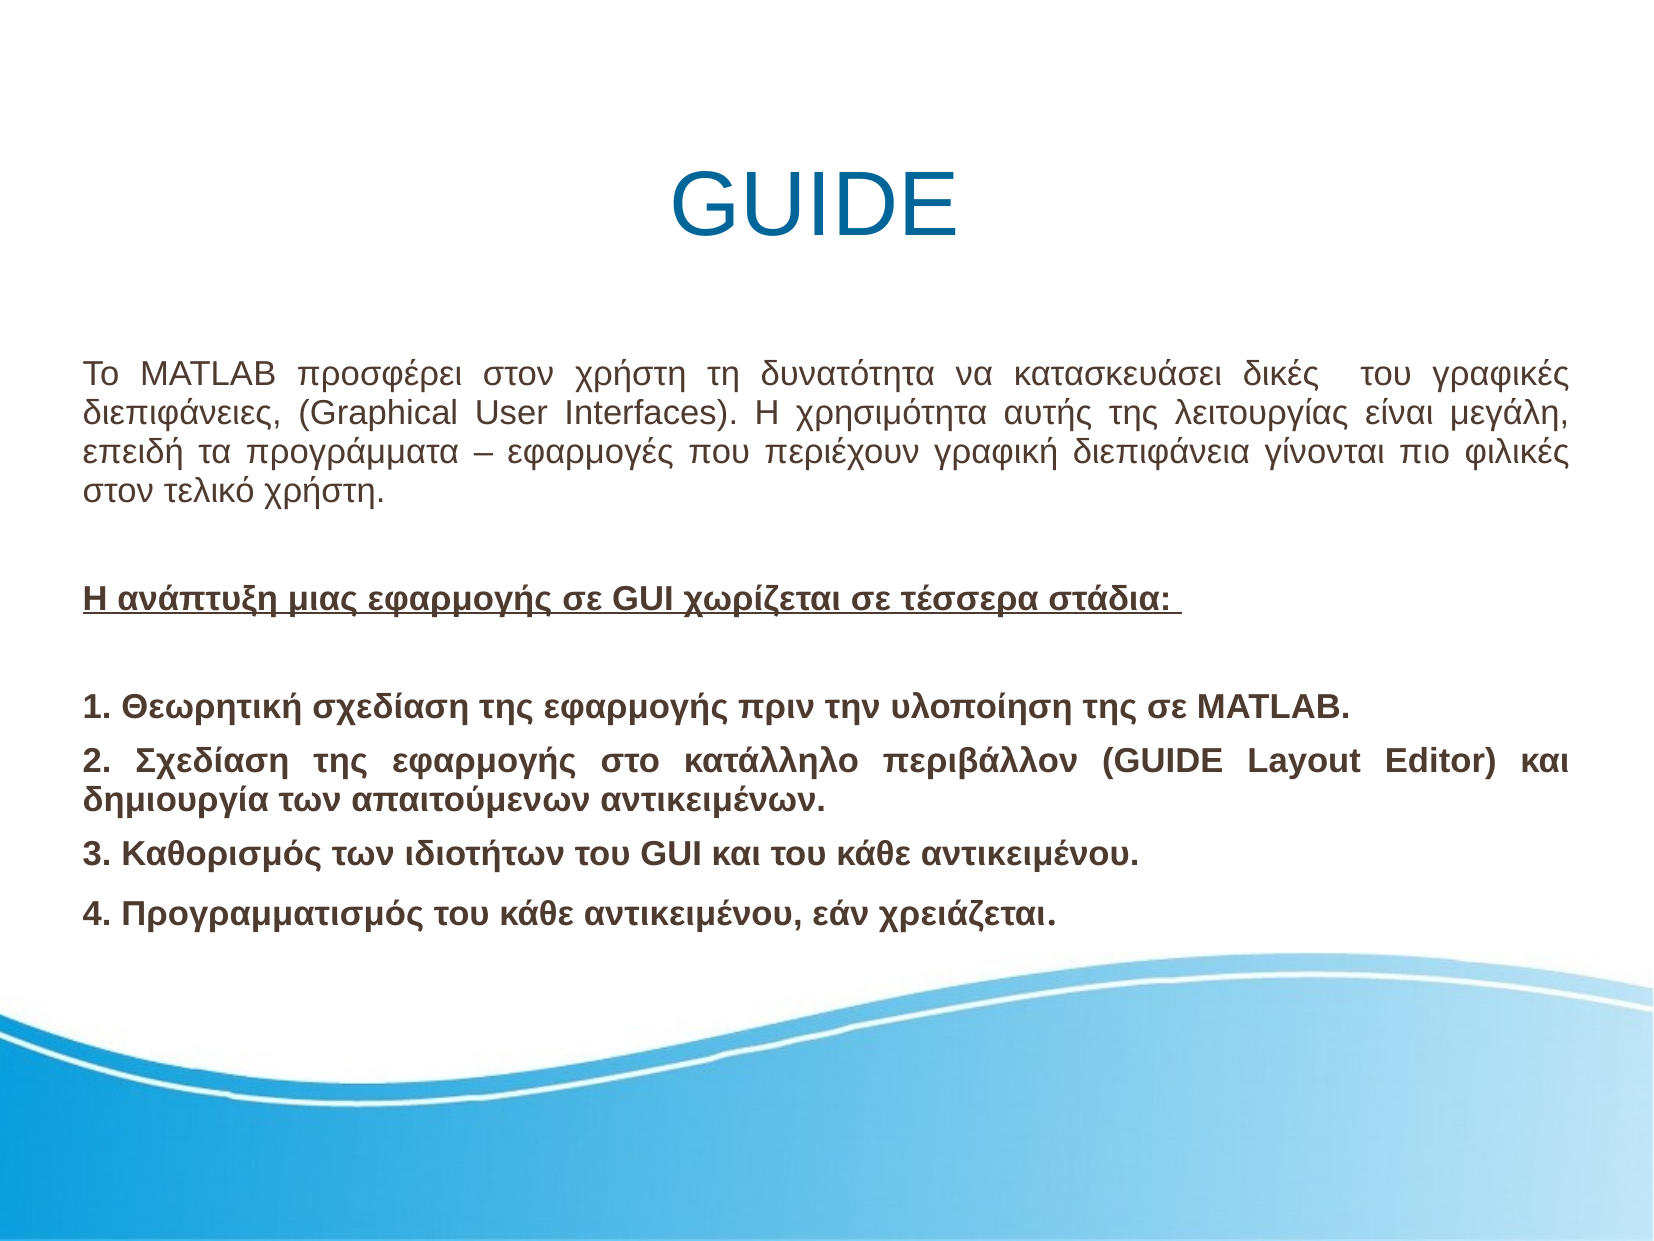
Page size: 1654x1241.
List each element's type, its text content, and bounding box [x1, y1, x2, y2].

picture [0, 952, 1654, 1241]
title GUIDE [70, 100, 1559, 308]
list Το MATLAB προσφέρει στον χρήστη τη δυνατότητα να κατασκευάσει δικές του γραφικές διεπιφάνειες, (Graphical User Interfaces). H χρησιμότητα αυτής της λειτουργίας είναι μεγάλη, επειδή τα προγράμματα – εφαρμογές που περιέχουν γραφική διεπιφάνεια γίνονται πιο φιλικές στον τελικό χρήστη. Η ανάπτυξη μιας εφαρμογής σε GUI χωρίζεται σε τέσσερα στάδια: 1. Θεωρητική σχεδίαση της εφαρμογής πριν την υλοποίηση της σε MATLAB. 2. Σχεδίαση της εφαρμογής στο κατάλληλο περιβάλλον (GUIDE Layout Editor) και δημιουργία των απαιτούμενων αντικειμένων. 3. Καθορισμός των ιδιοτήτων του GUI και του κάθε αντικειμένου. 4. Προγραμματισμός του κάθε αντικειμένου, εάν χρειάζεται. [82, 354, 1571, 945]
